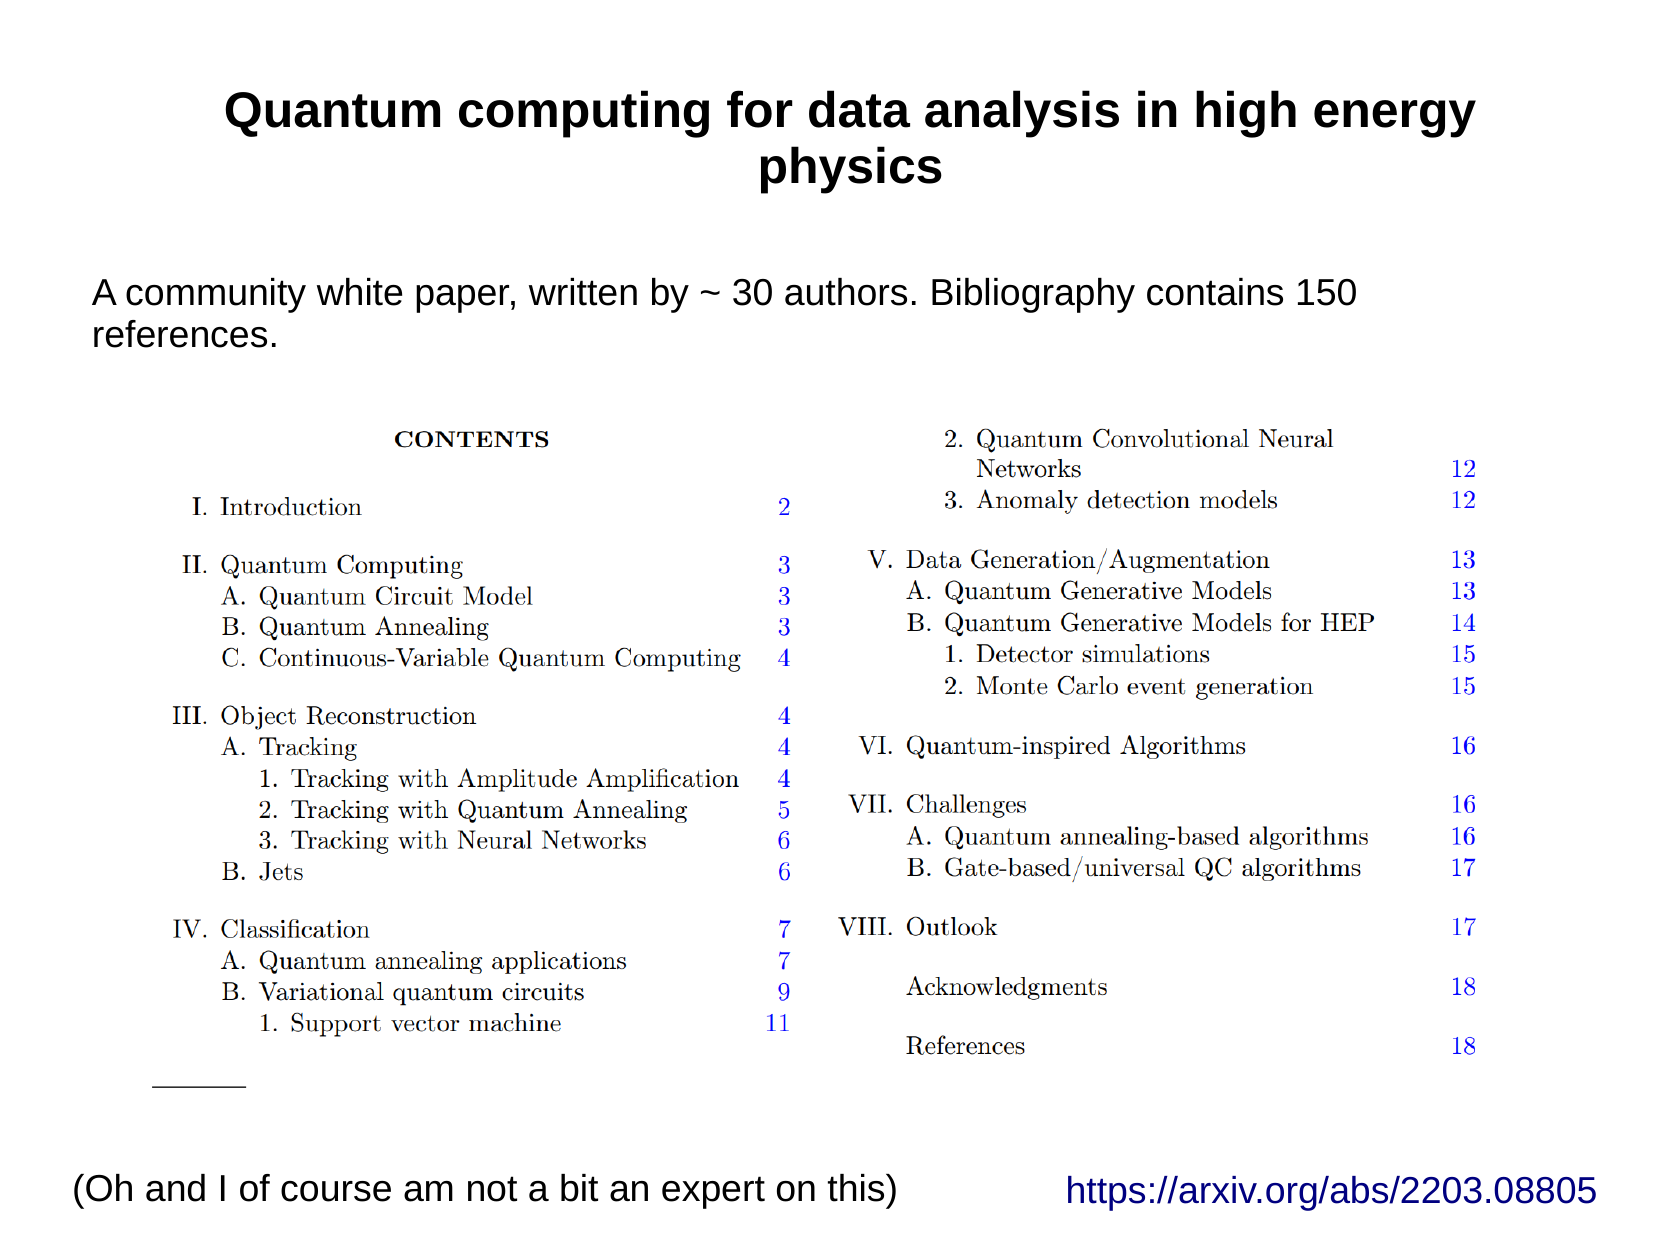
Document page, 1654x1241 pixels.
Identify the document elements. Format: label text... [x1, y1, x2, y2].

picture [141, 382, 1521, 1099]
text_box https://arxiv.org/abs/2203.08805 [1050, 1162, 1613, 1220]
text_box A community white paper, written by ~ 30 authors. Bibliography contains 150 references. [77, 264, 1540, 364]
text_box (Oh and I of course am not a bit an expert on this) [57, 1160, 995, 1218]
text_box Quantum computing for data analysis in high energy physics [138, 75, 1564, 237]
